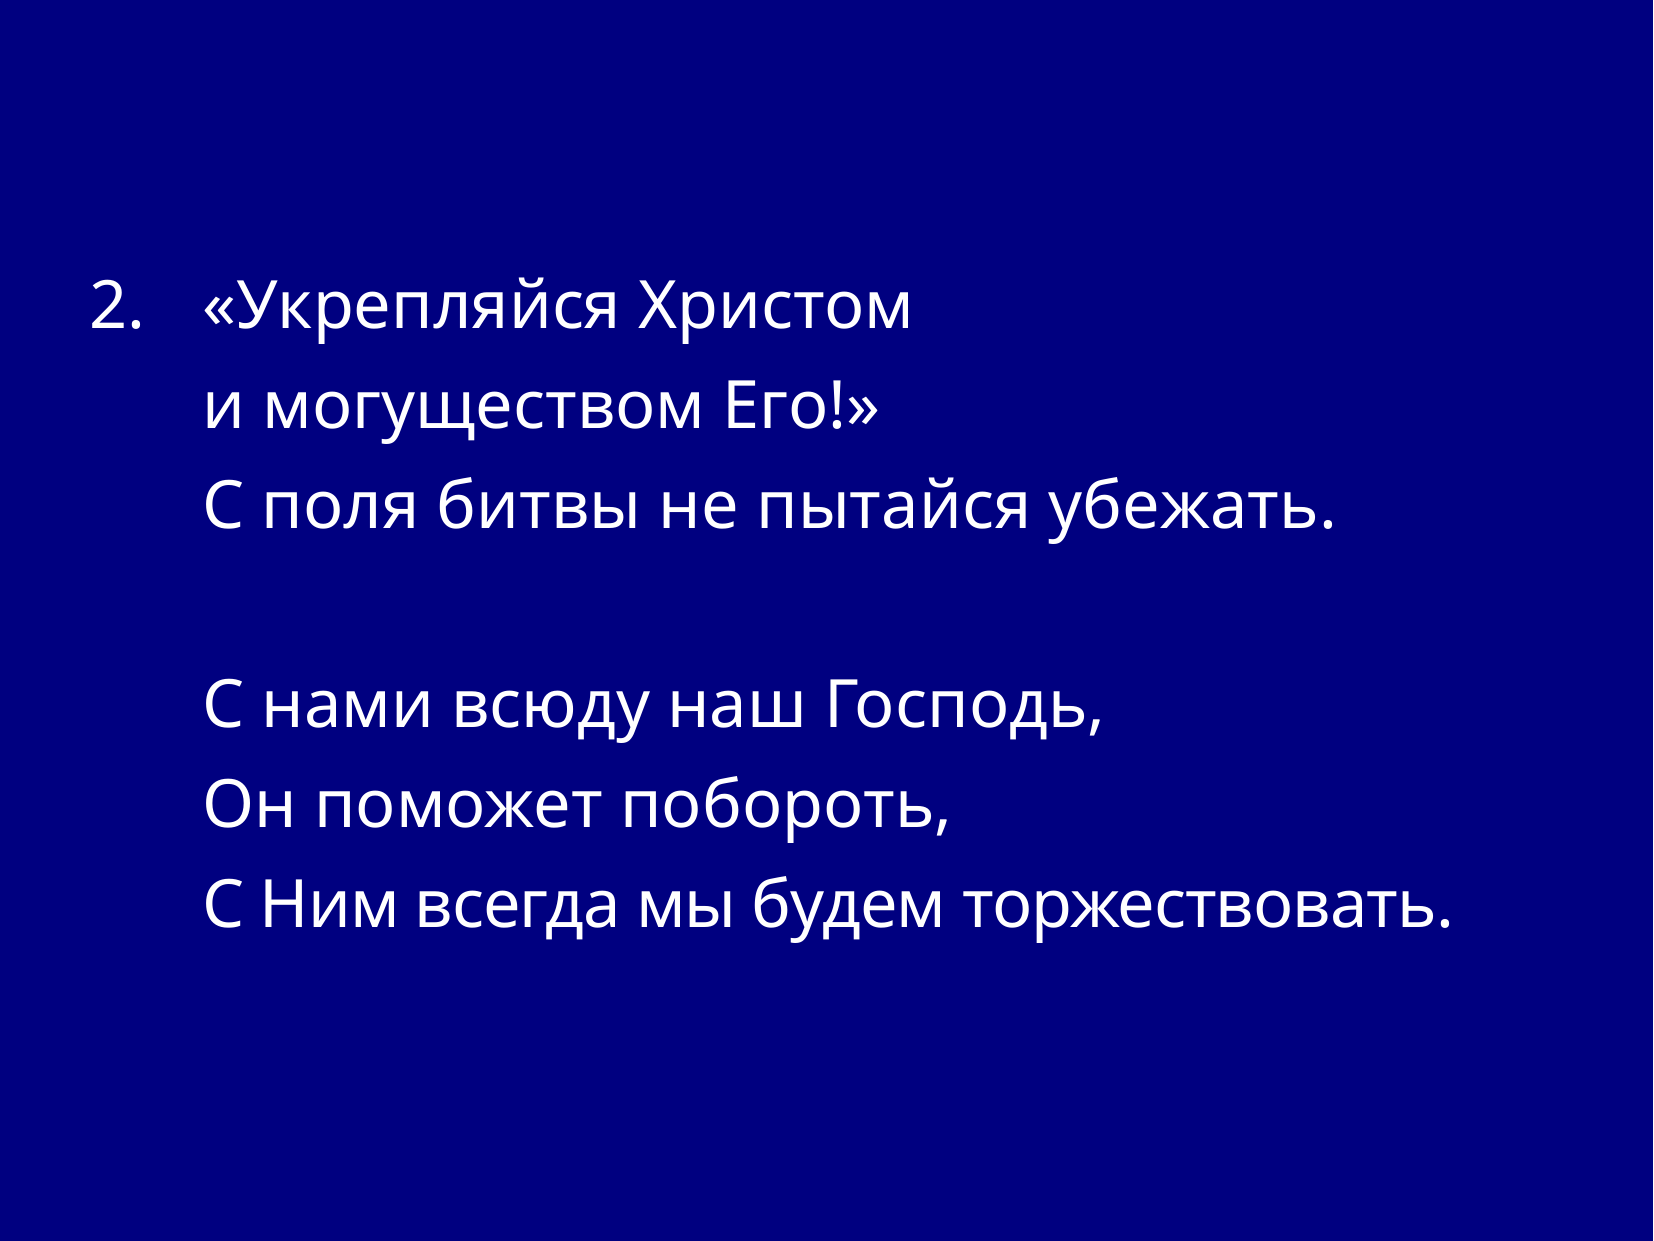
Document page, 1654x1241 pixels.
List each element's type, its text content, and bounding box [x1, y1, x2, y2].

text_box 2. «Укрепляйся Христом и могуществом Его!» С поля битвы не пытайся убежать. С нами всюду наш Господь, Он поможет побороть, С Ним всегда мы будем торжествовать. [75, 150, 1653, 1163]
